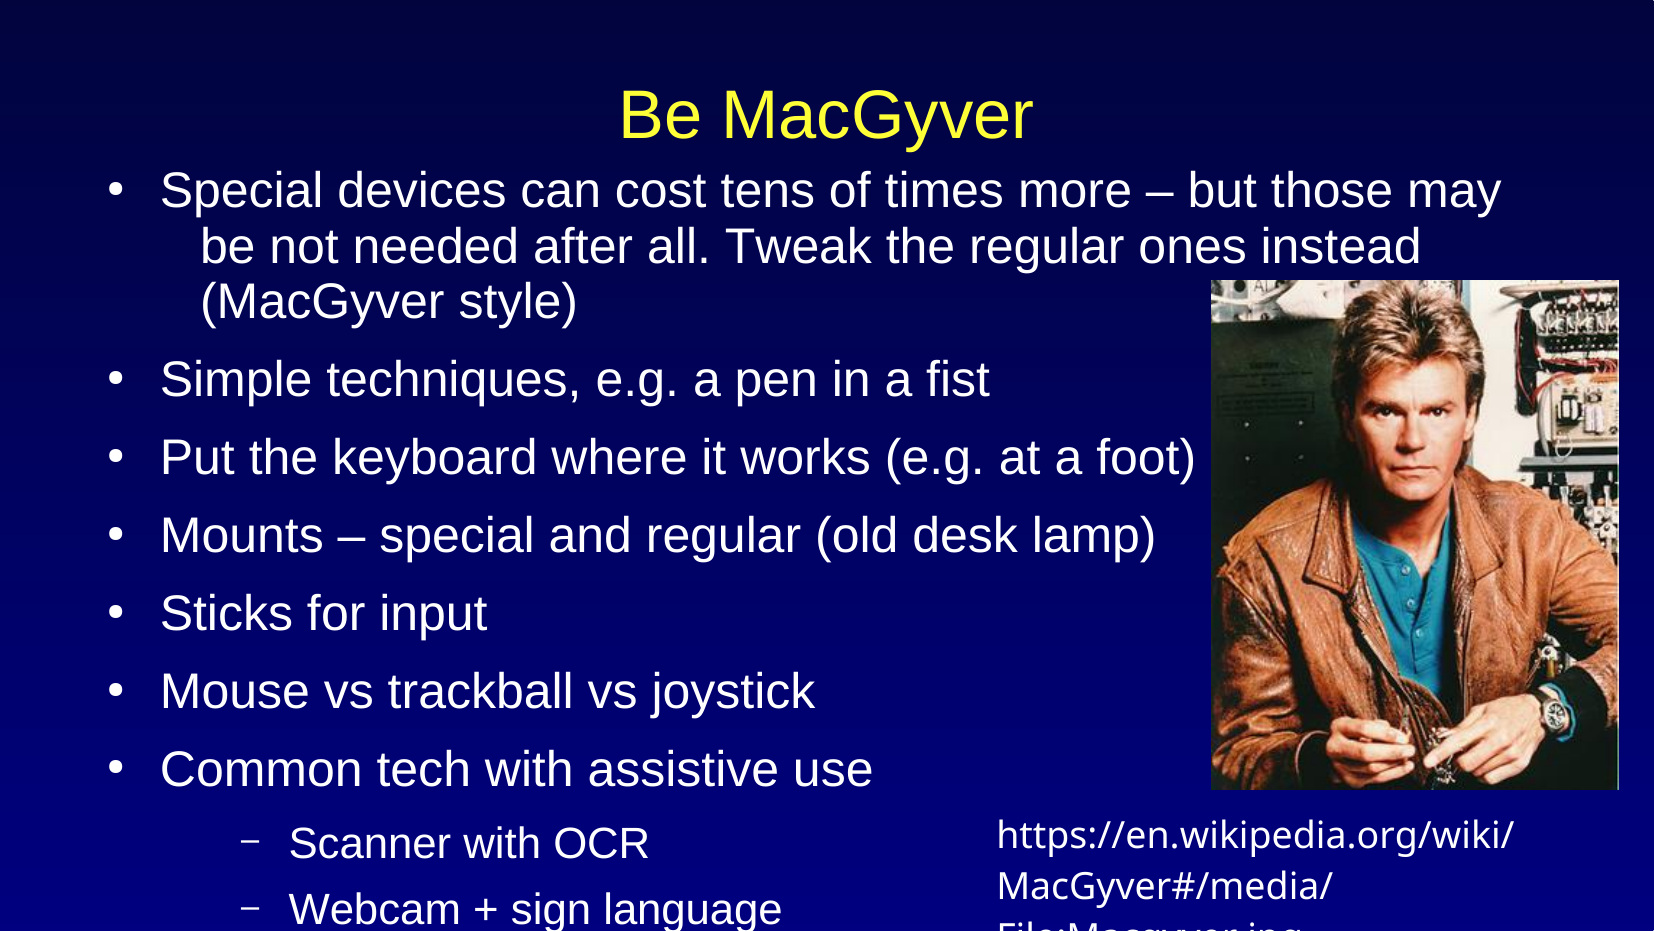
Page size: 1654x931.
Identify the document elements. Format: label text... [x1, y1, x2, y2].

picture [1211, 280, 1619, 790]
list Special devices can cost tens of times more – but those may be not needed after all. Tweak the regular ones instead (MacGyver style) Simple techniques, e.g. a pen in a fist Put the keyboard where it works (e.g. at a foot) Mounts – special and regular (old desk lamp) Sticks for input Mouse vs trackball vs joystick Common tech with assistive use Scanner with OCR Webcam + sign language [75, 162, 1565, 931]
title Be MacGyver [82, 37, 1571, 193]
text_box https://en.wikipedia.org/wiki/MacGyver#/media/File:Macgyver.jpg [996, 808, 1640, 931]
